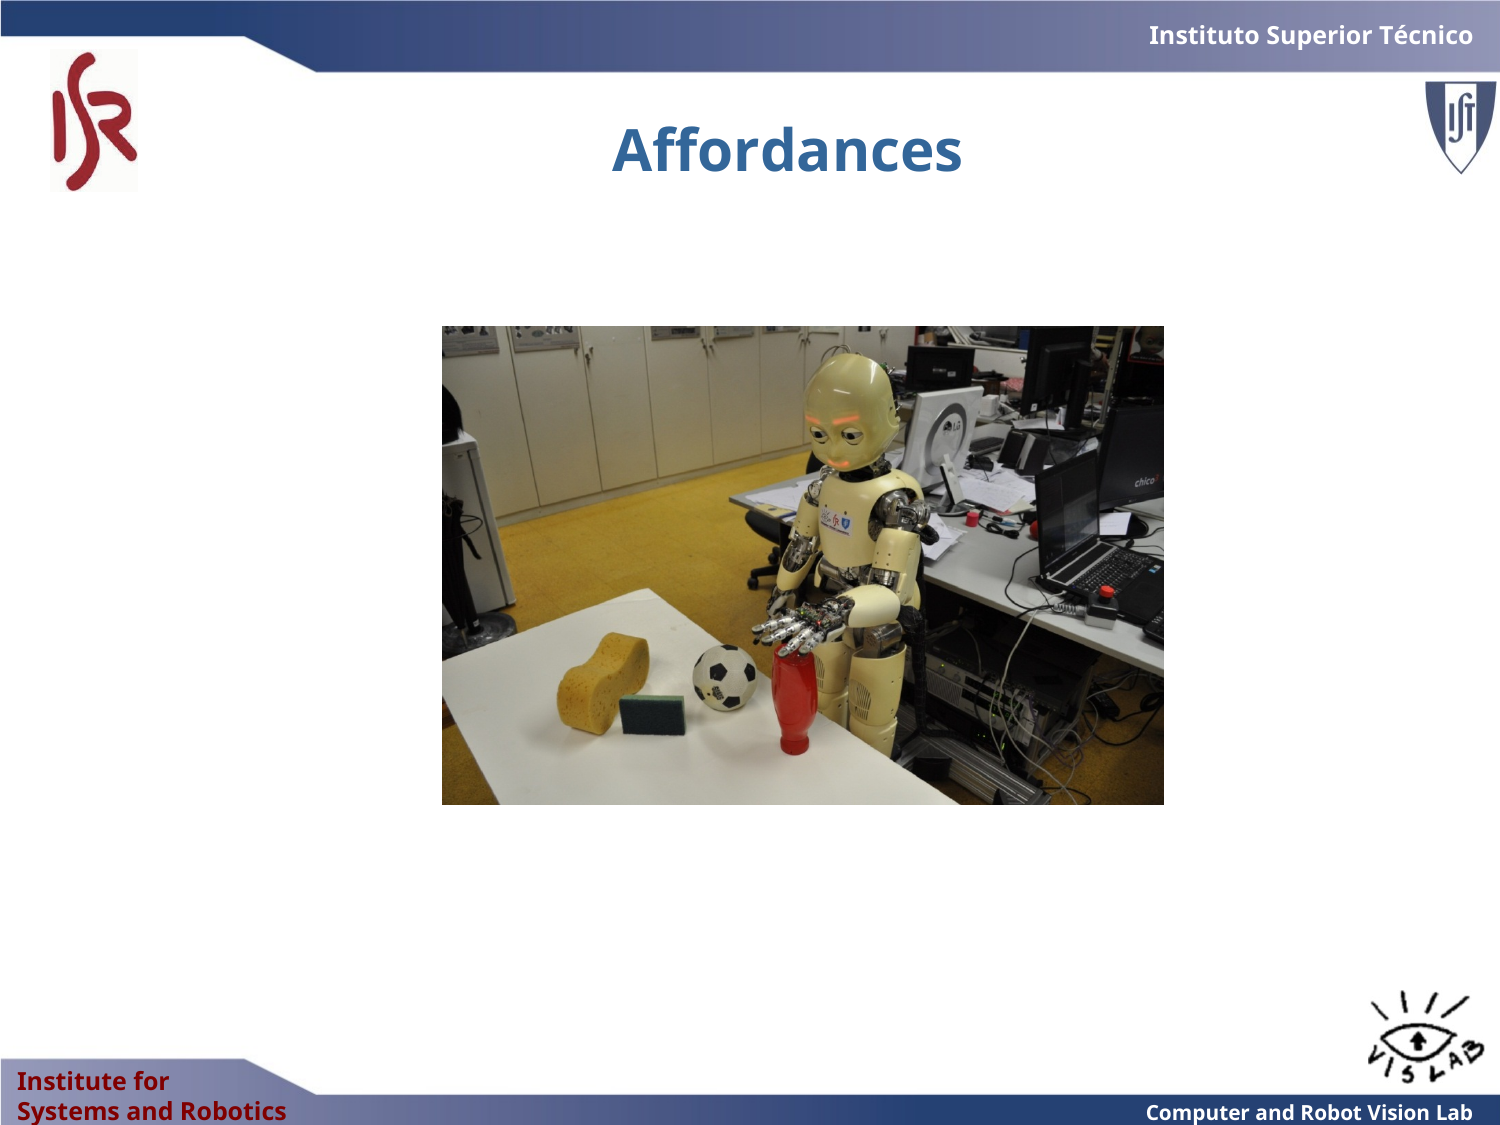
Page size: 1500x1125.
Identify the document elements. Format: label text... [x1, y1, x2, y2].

picture [0, 0, 1500, 1125]
text_box Affordances [237, 90, 1339, 206]
